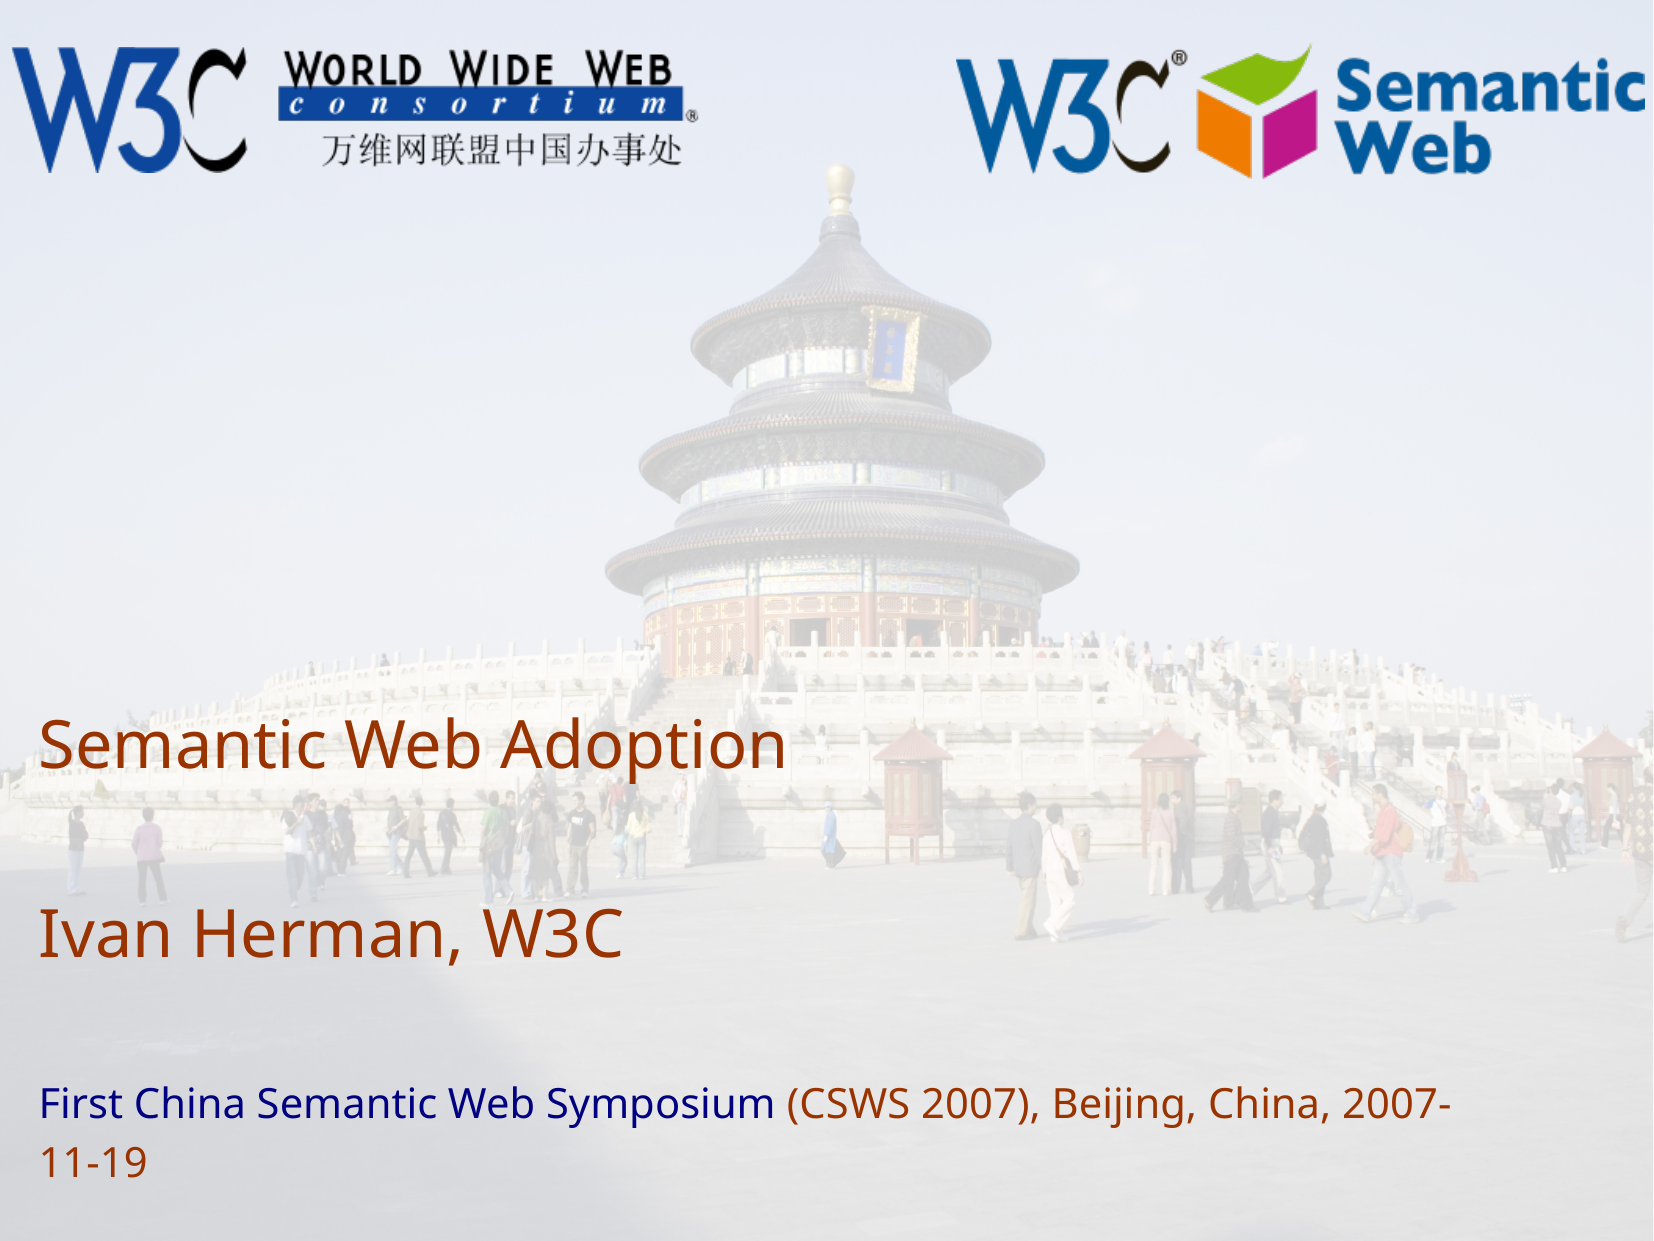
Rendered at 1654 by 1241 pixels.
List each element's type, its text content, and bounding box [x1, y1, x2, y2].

title Semantic Web Adoption Ivan Herman, W3C First China Semantic Web Symposium (CSWS 2007), Beijing, China, 2007-11-19 [38, 754, 1504, 1129]
picture [0, 0, 1654, 1241]
